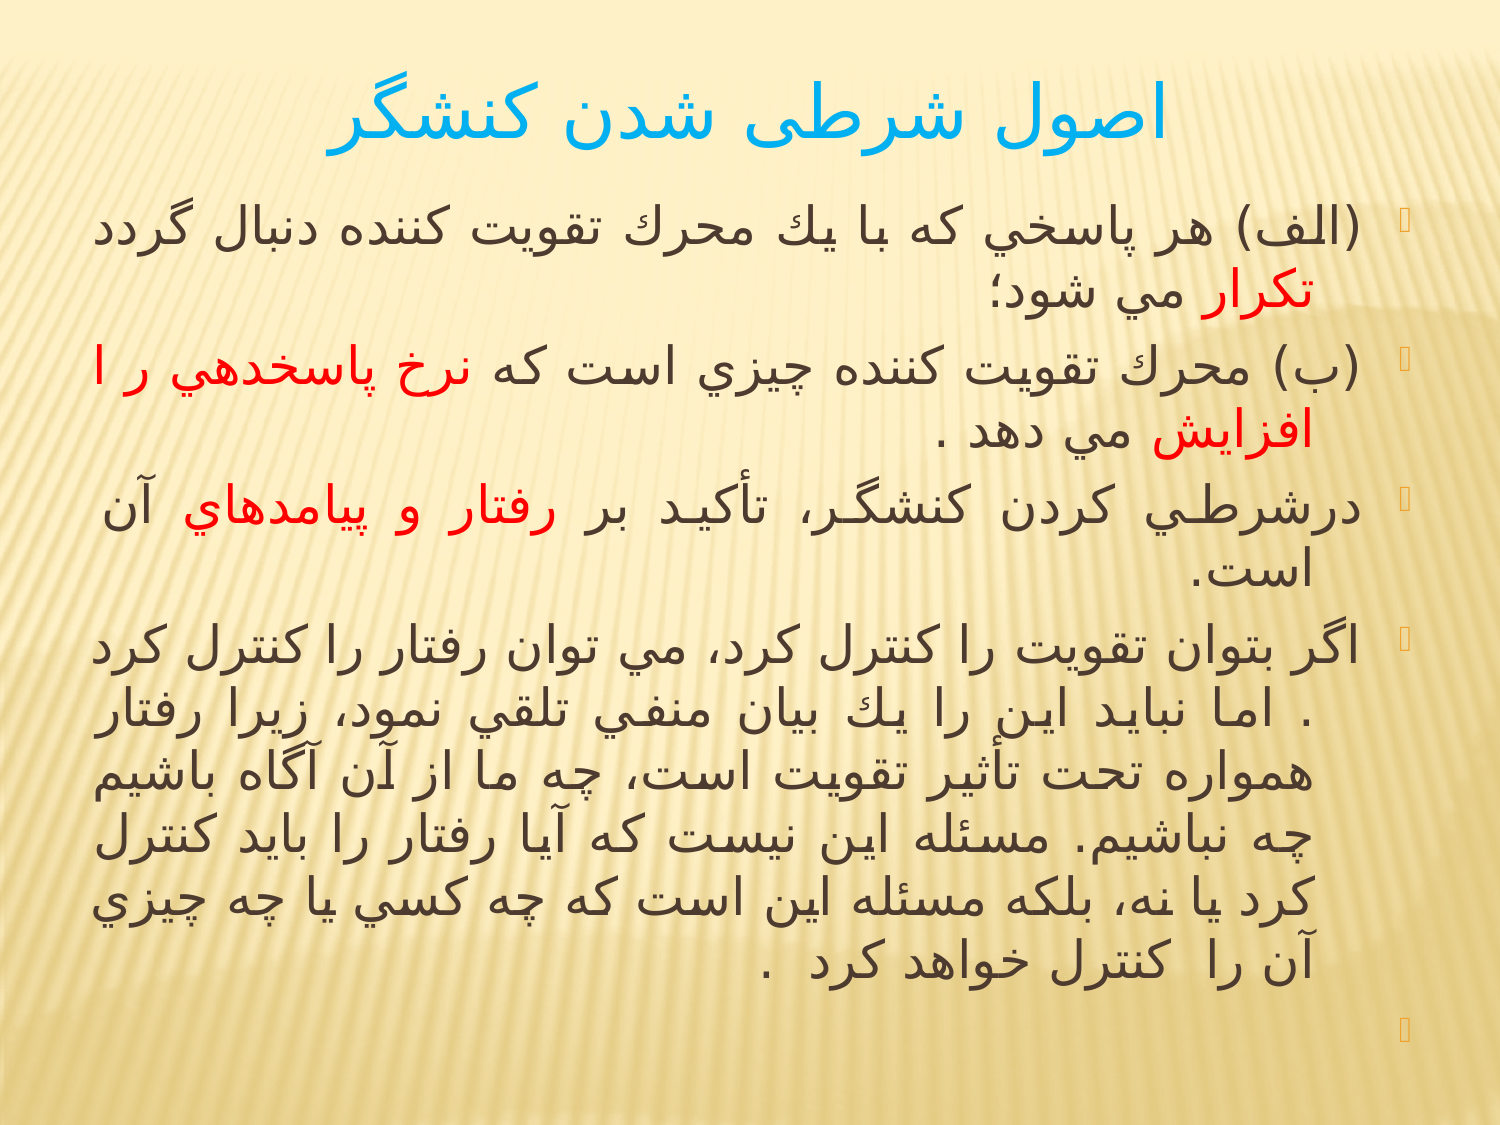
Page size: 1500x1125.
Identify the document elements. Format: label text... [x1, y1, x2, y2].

title اصول شرطی شدن کنشگر [75, 45, 1426, 173]
list (الف) هر پاسخي كه با يك محرك تقويت كننده دنبال گردد تكرار مي شود؛ (ب) محرك تقويت كننده چيزي است كه نرخ پاسخدهي ر ا افزايش مي دهد . درشرطي كردن كنشگر، تأكيد بر رفتار و پيامدهاي آن است. اگر بتوان تقويت را كنترل كرد، مي توان رفتار را كنترل كرد . اما نبايد اين را يك بيان منفي تلقي نمود، زيرا رفتار همواره تحت تأثير تقويت است، چه ما از آن آگاه باشيم چه نباشيم. مسئله اين نيست كه آيا رفتار را بايد كنترل كرد يا نه، بلكه مسئله اين است كه چه كسي يا چه چيزي آن را كنترل خواهد كرد . [75, 184, 1426, 1005]
